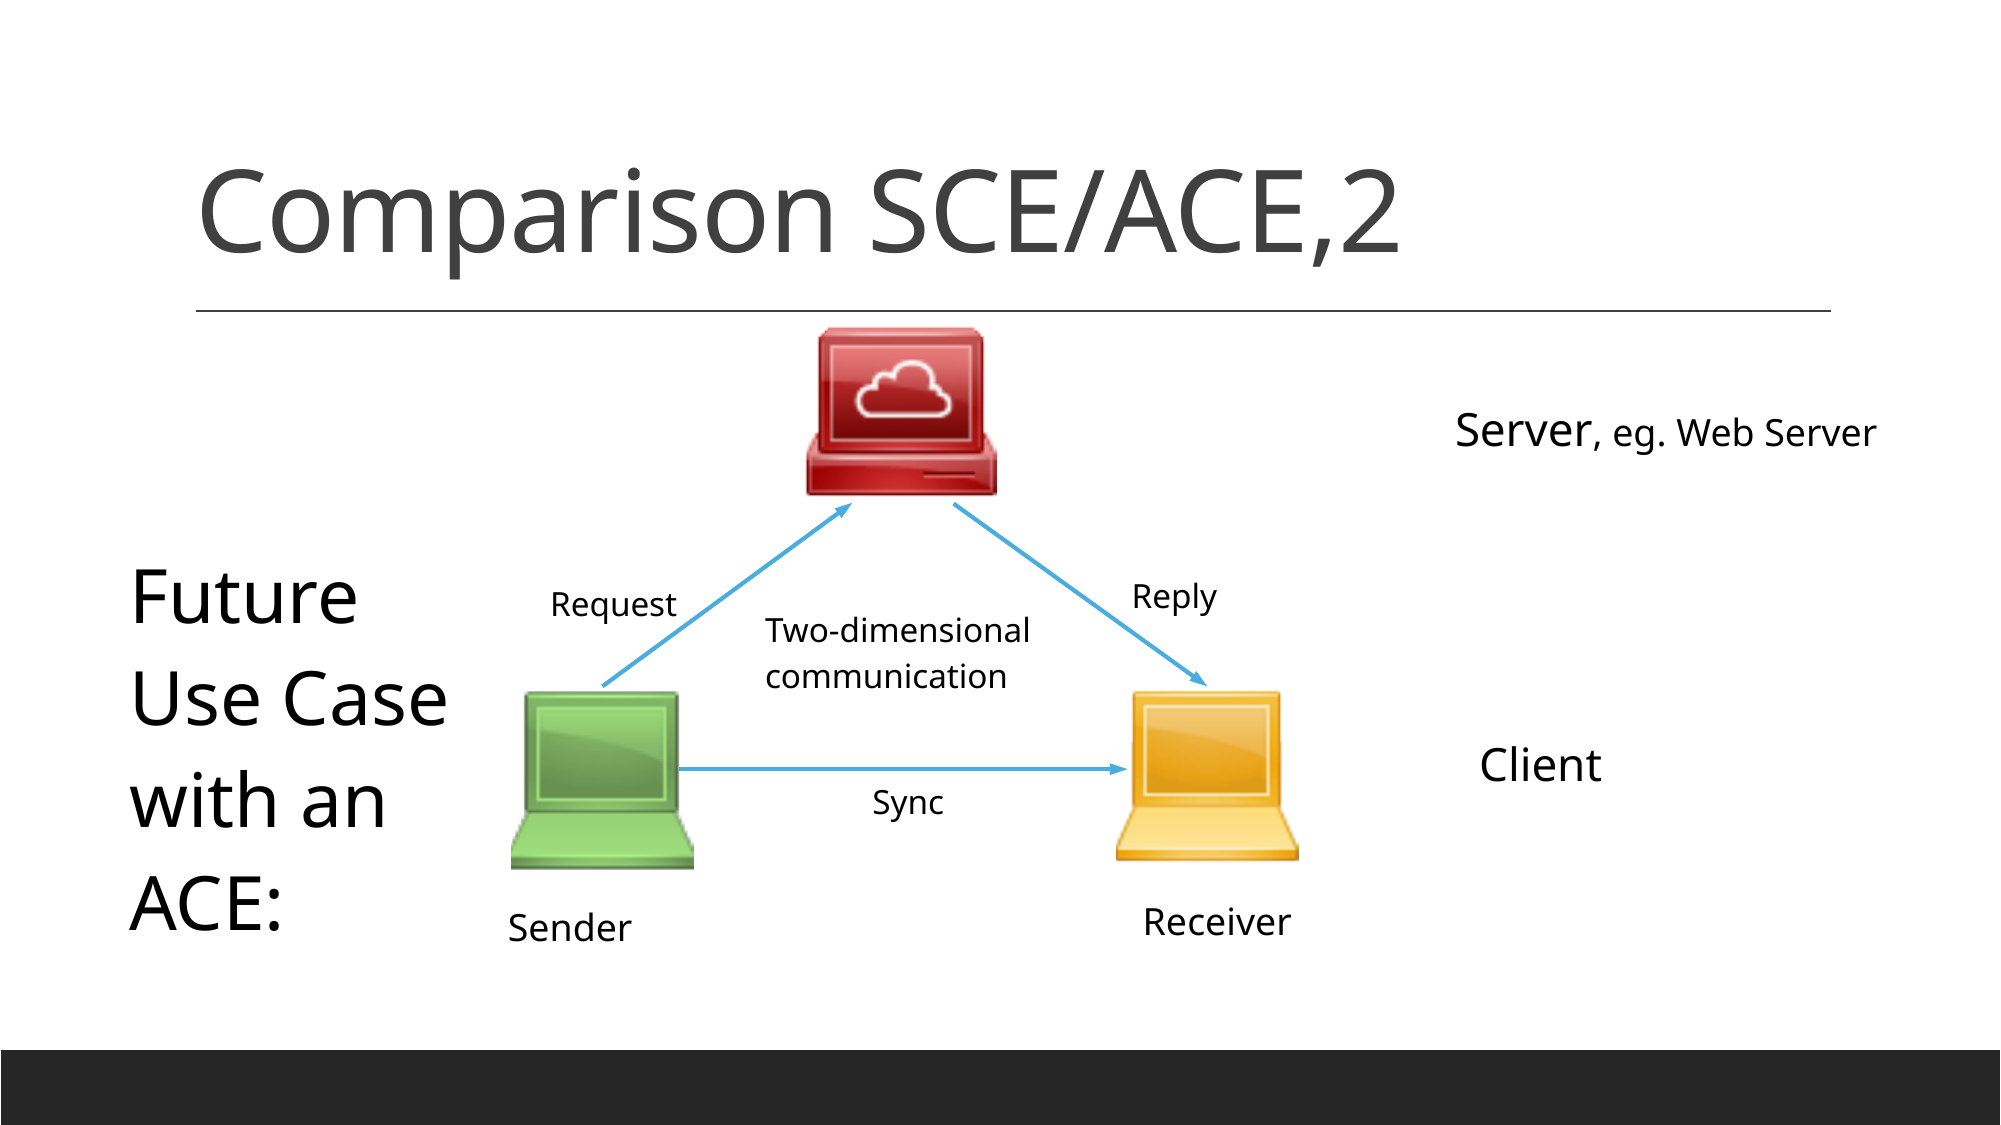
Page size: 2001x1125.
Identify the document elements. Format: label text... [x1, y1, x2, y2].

text_box Request [535, 573, 728, 634]
picture [511, 690, 694, 873]
title Comparison SCE/ACE,2 [180, 47, 1831, 286]
text_box Two-dimensional communication [750, 600, 1059, 700]
text_box Future Use Case with an ACE: [114, 535, 483, 1001]
text_box Reply [1116, 565, 1309, 626]
text_box Server, eg. Web Server [1440, 389, 1992, 461]
text_box Sync [857, 771, 1050, 832]
text_box Sender [492, 894, 1045, 955]
picture [1116, 686, 1299, 868]
picture [804, 316, 997, 509]
text_box Receiver [1127, 887, 1680, 948]
text_box Client [1464, 724, 1696, 796]
